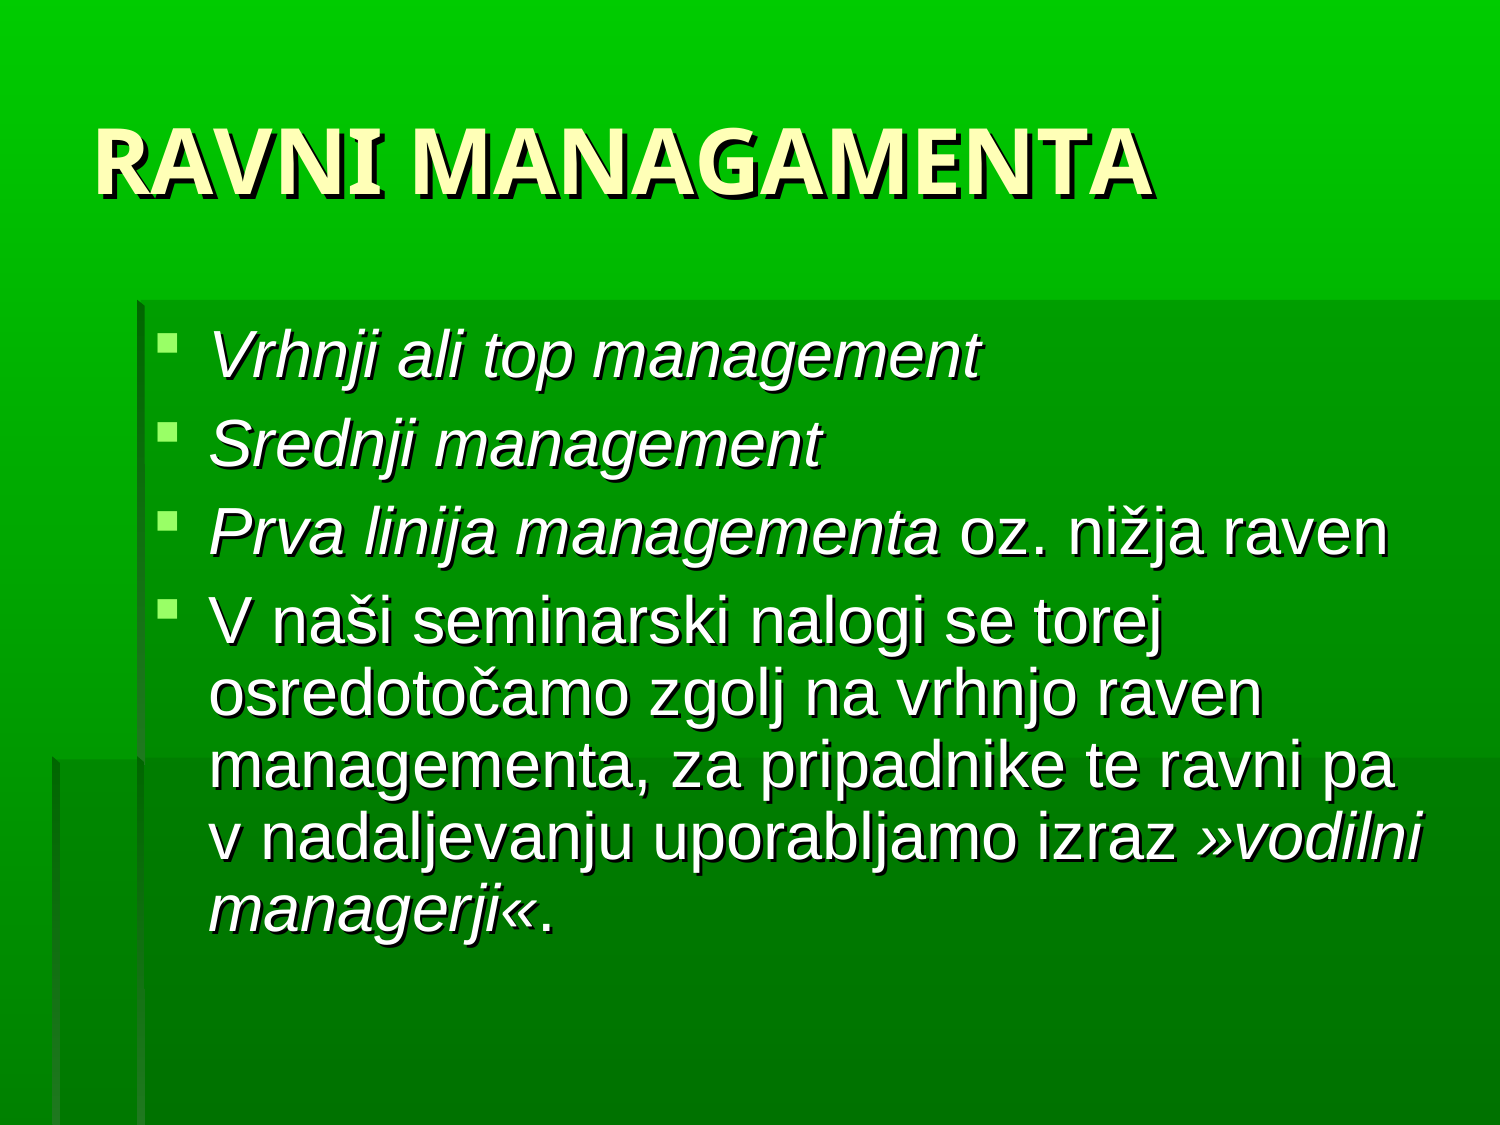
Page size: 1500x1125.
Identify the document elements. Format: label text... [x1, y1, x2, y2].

title RAVNI MANAGAMENTA [75, 40, 1451, 276]
list Vrhnji ali top management Srednji management Prva linija managementa oz. nižja raven V naši seminarski nalogi se torej osredotočamo zgolj na vrhnjo raven managementa, za pripadnike te ravni pa v nadaljevanju uporabljamo izraz »vodilni managerji«. [137, 312, 1451, 1000]
